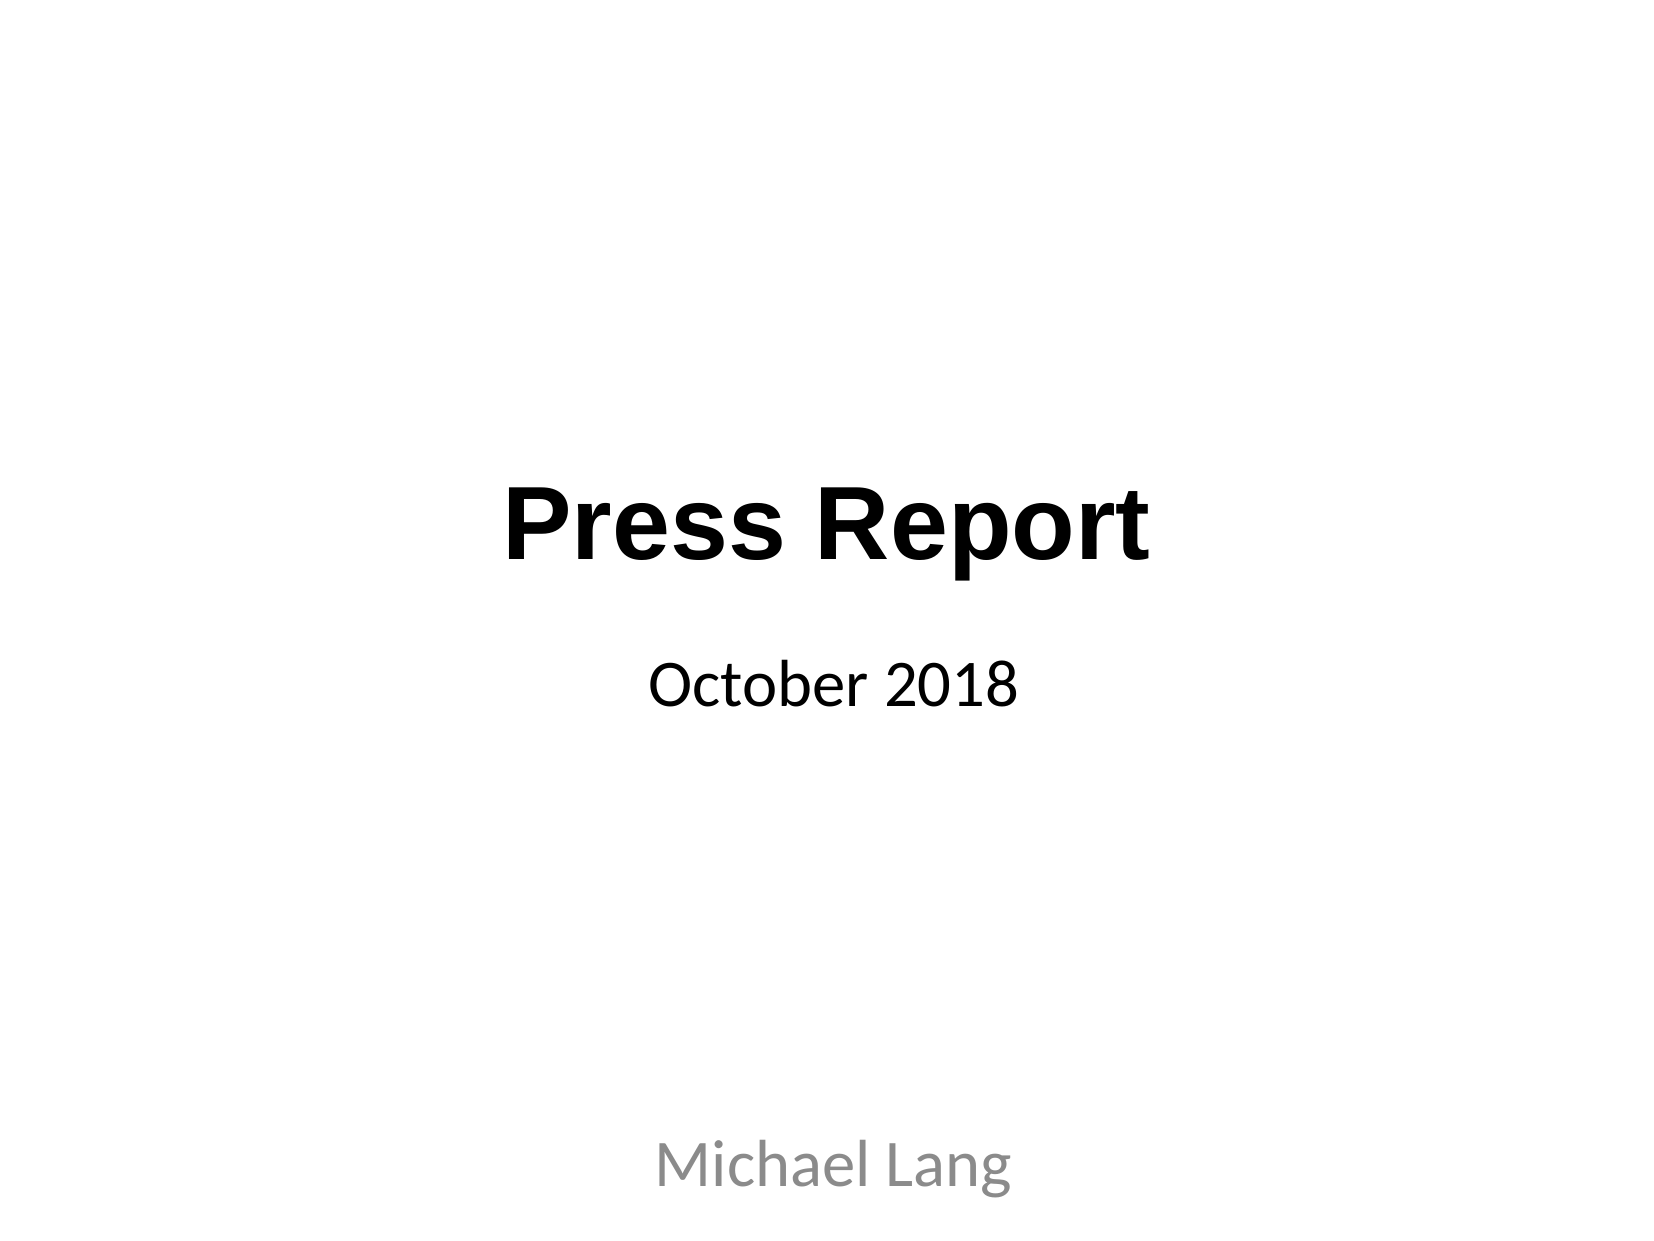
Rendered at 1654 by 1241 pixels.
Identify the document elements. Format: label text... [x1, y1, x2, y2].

text_box Press Report [124, 385, 1530, 651]
text_box October 2018 Michael Lang [255, 632, 1413, 1171]
